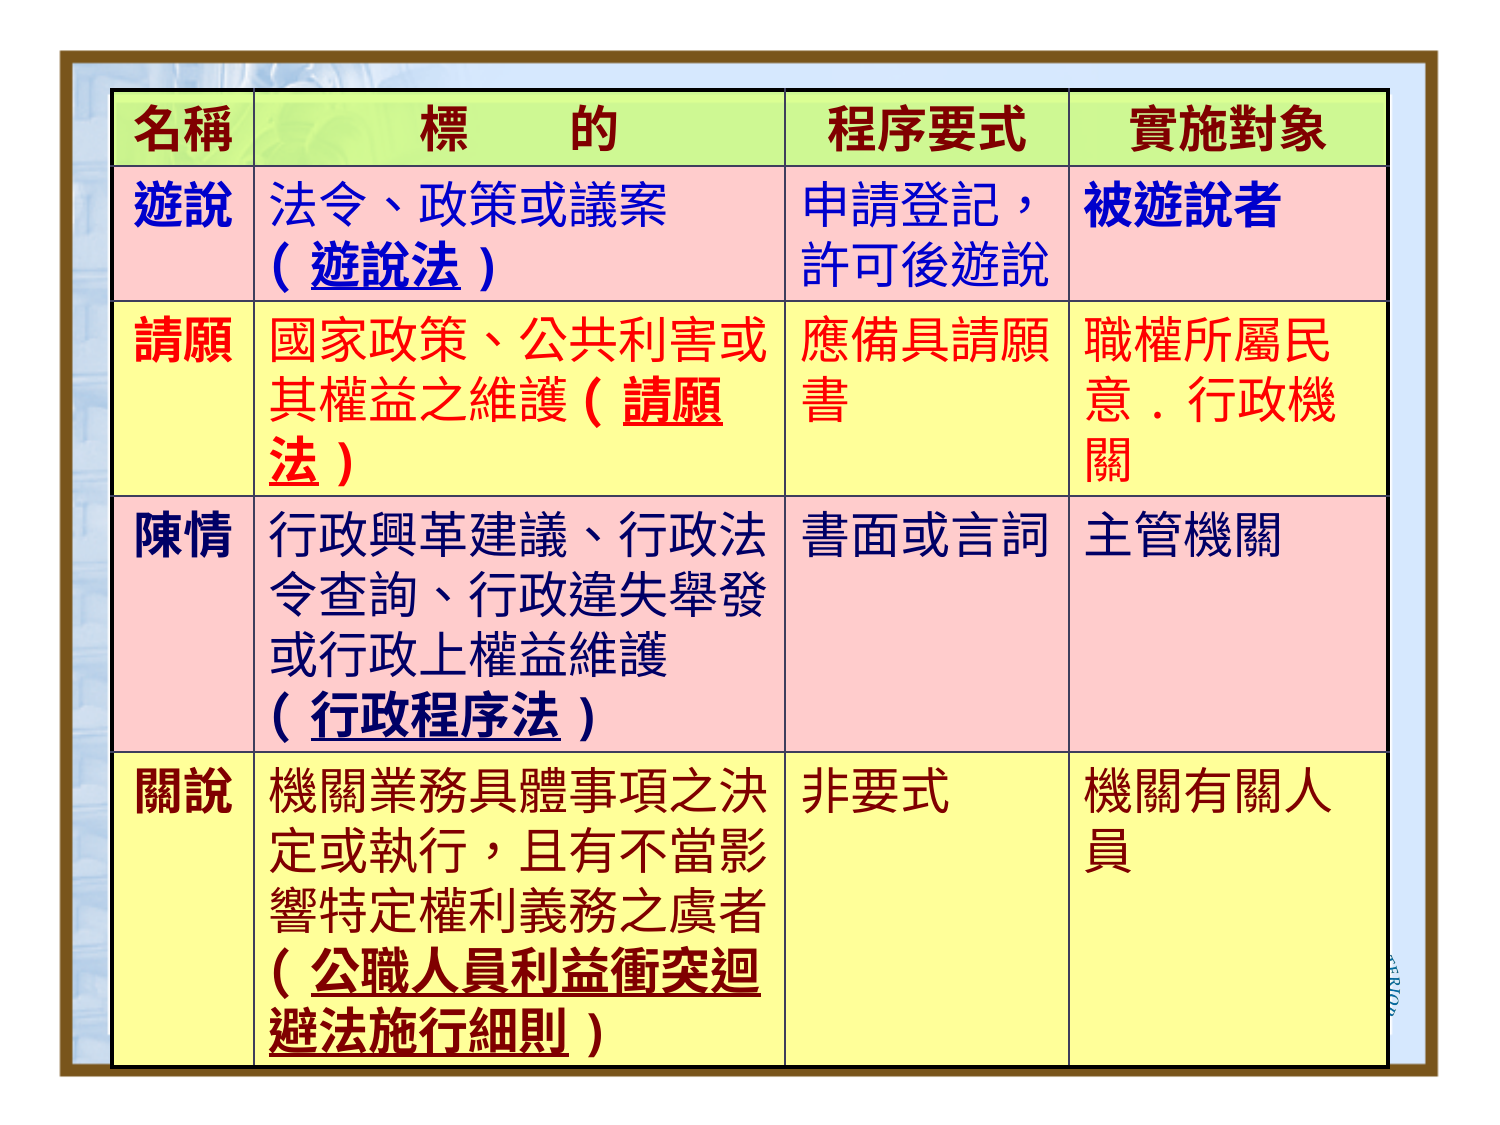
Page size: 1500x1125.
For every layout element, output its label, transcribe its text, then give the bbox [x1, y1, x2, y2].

table_cell 書面或言詞 [786, 497, 1068, 751]
table_cell 職權所屬民意.行政機關 [1070, 302, 1386, 495]
table_header 程序要式 [786, 92, 1068, 165]
table_cell 法令、政策或議案(遊說法) [255, 167, 784, 300]
table_cell 遊說 [114, 167, 253, 300]
table_cell 陳情 [114, 497, 253, 751]
table_cell 機關業務具體事項之決定或執行，且有不當影響特定權利義務之虞者(公職人員利益衝突迴避法施行細則) [255, 753, 784, 1065]
table_cell 主管機關 [1070, 497, 1386, 751]
table_cell 非要式 [786, 753, 1068, 1065]
picture [0, 0, 1500, 1125]
table_cell 國家政策、公共利害或其權益之維護(請願法) [255, 302, 784, 495]
table_cell 被遊說者 [1070, 167, 1386, 300]
table_cell 行政興革建議、行政法令查詢、行政違失舉發或行政上權益維護(行政程序法) [255, 497, 784, 751]
table_header 名稱 [114, 92, 253, 165]
table_cell 請願 [114, 302, 253, 495]
table_cell 機關有關人員 [1070, 753, 1386, 1065]
table_cell 應備具請願書 [786, 302, 1068, 495]
table_cell 申請登記，許可後遊說 [786, 167, 1068, 300]
table_cell 關說 [114, 753, 253, 1065]
table_header 實施對象 [1070, 92, 1386, 165]
table_header 標 的 [255, 92, 784, 165]
